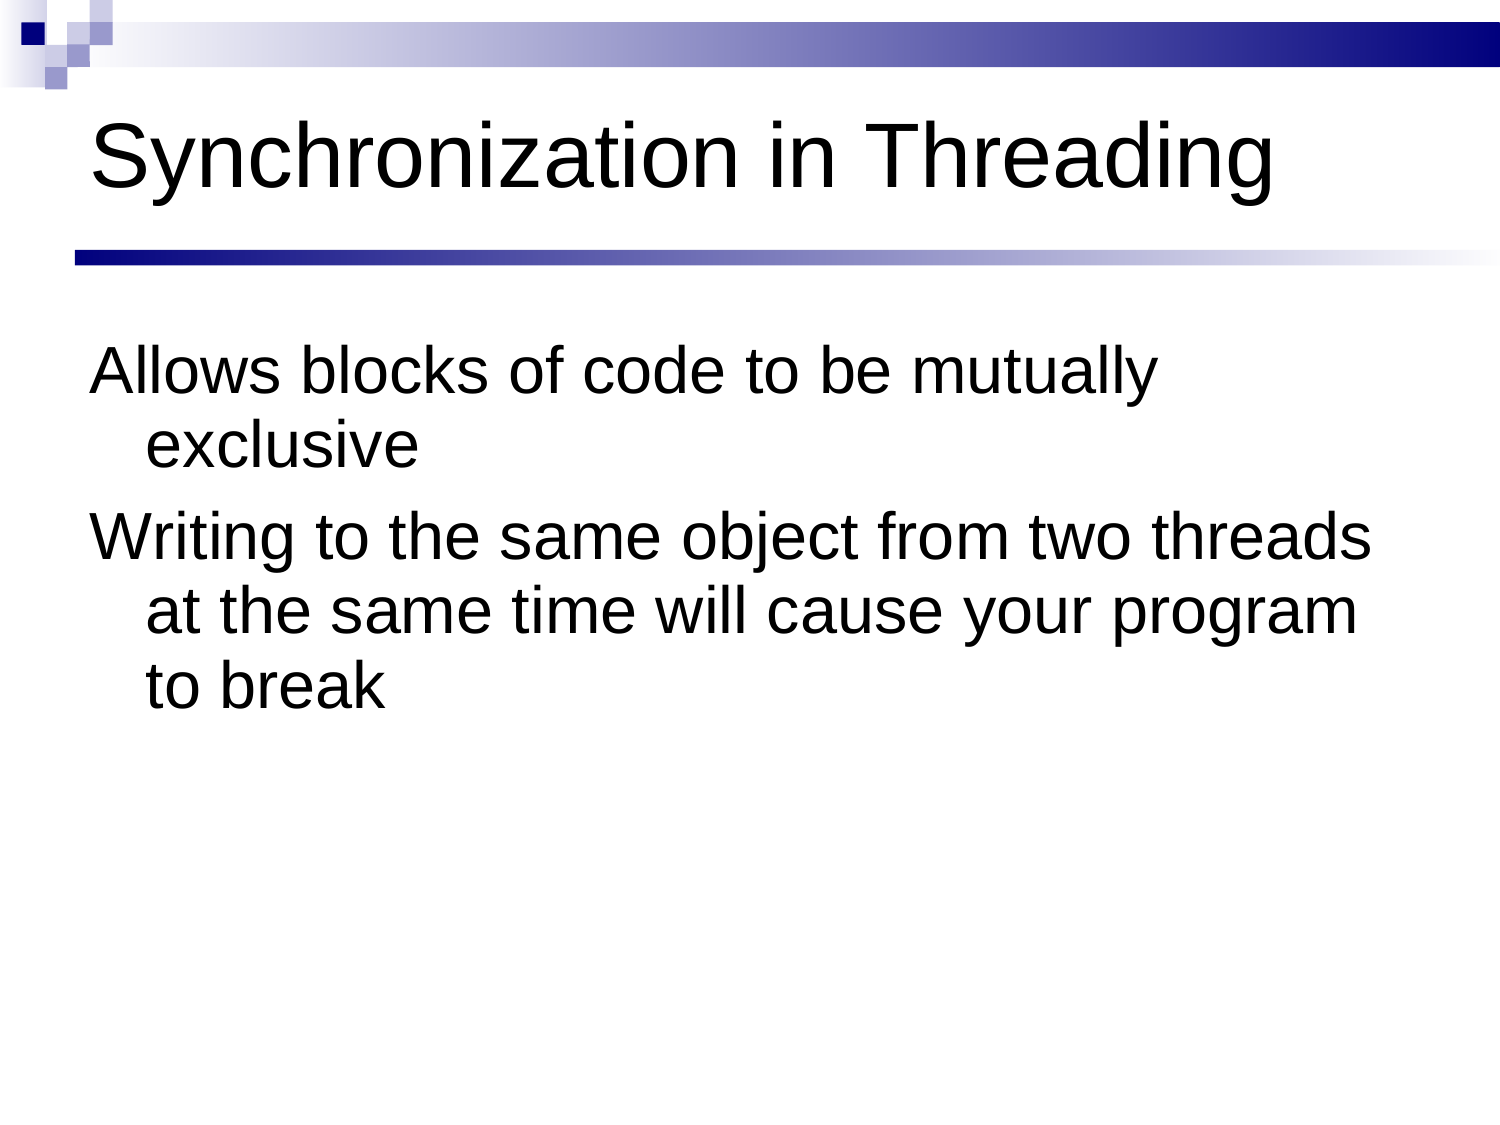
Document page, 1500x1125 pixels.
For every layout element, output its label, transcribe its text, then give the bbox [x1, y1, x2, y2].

title Synchronization in Threading [75, 74, 1425, 238]
list Allows blocks of code to be mutually exclusive Writing to the same object from two threads at the same time will cause your program to break [75, 324, 1425, 963]
